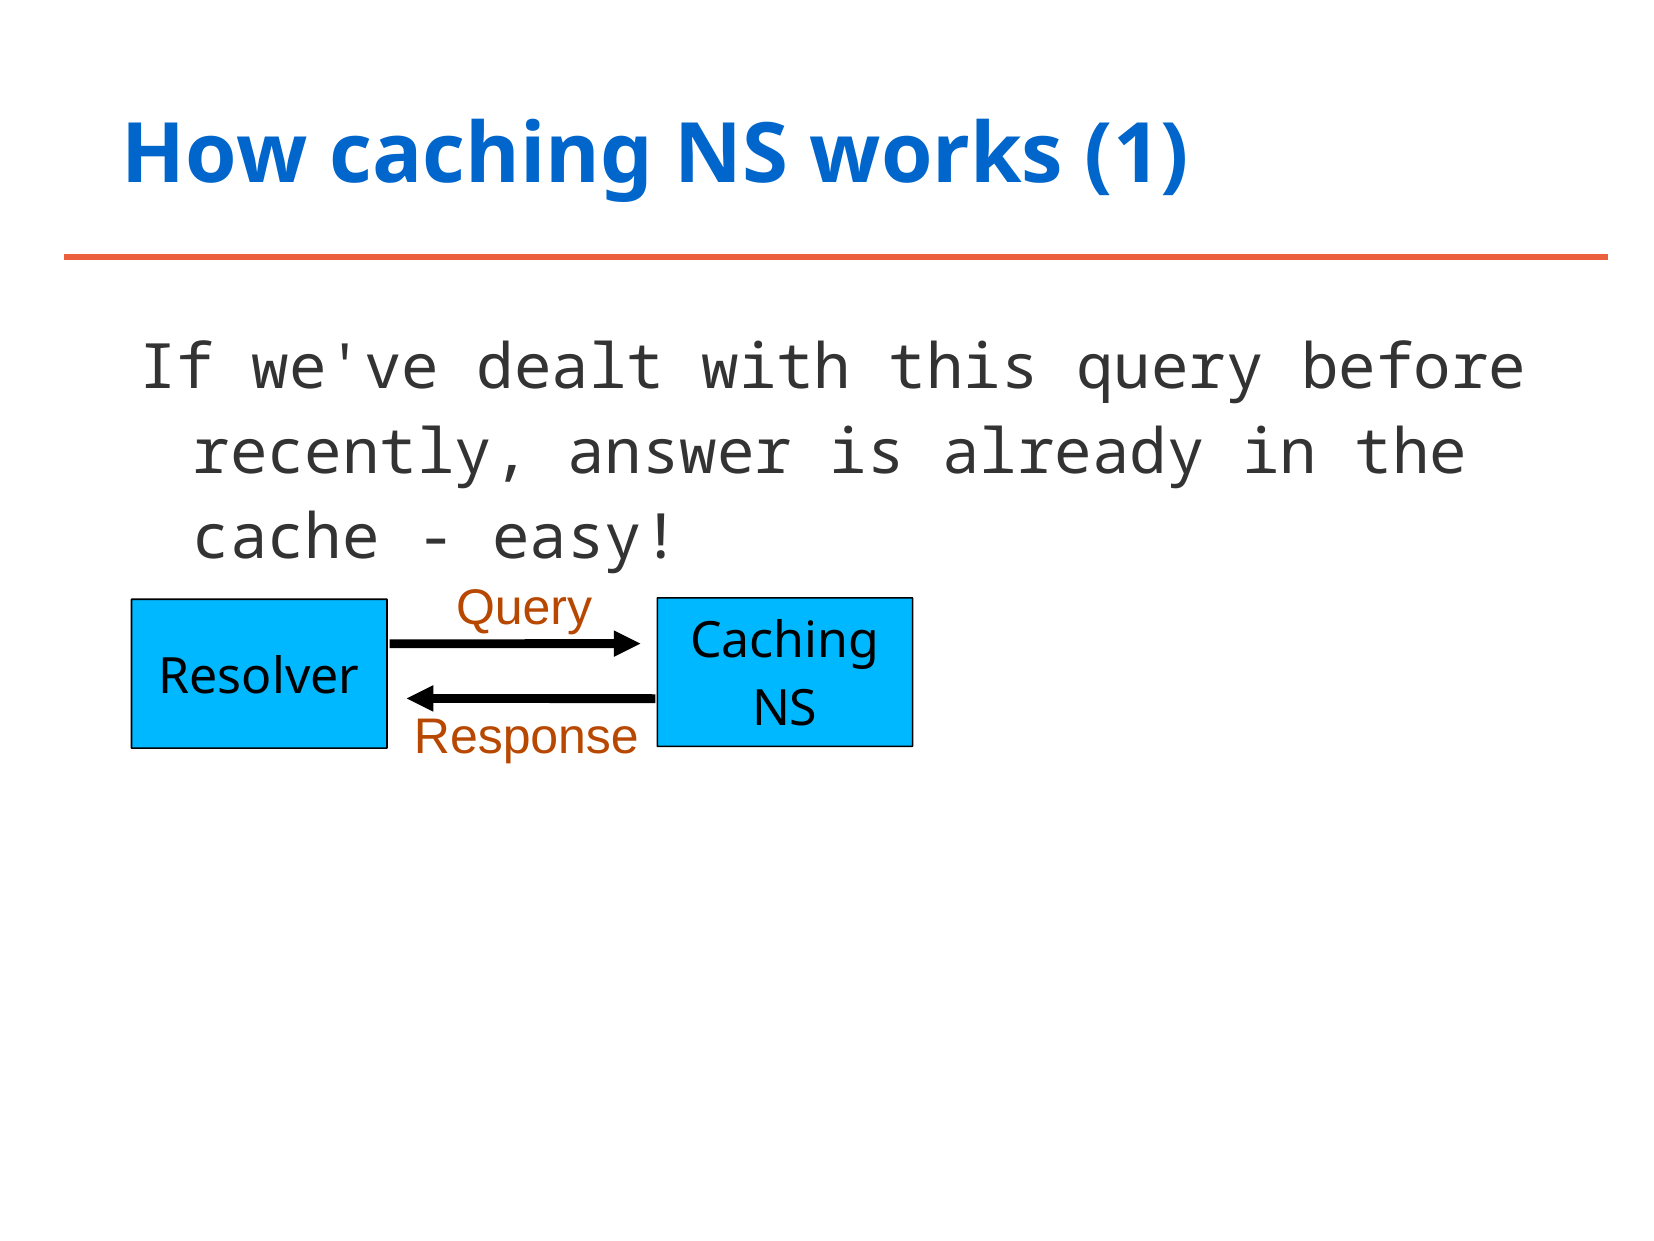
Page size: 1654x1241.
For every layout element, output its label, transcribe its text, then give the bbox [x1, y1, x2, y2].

text_box Caching NS [657, 597, 913, 747]
text_box Query [456, 578, 593, 654]
text_box Response [414, 708, 639, 784]
title How caching NS works (1) [121, 46, 1534, 254]
list If we've dealt with this query before recently, answer is already in the cache - easy! [121, 322, 1561, 1133]
text_box Resolver [131, 599, 387, 749]
